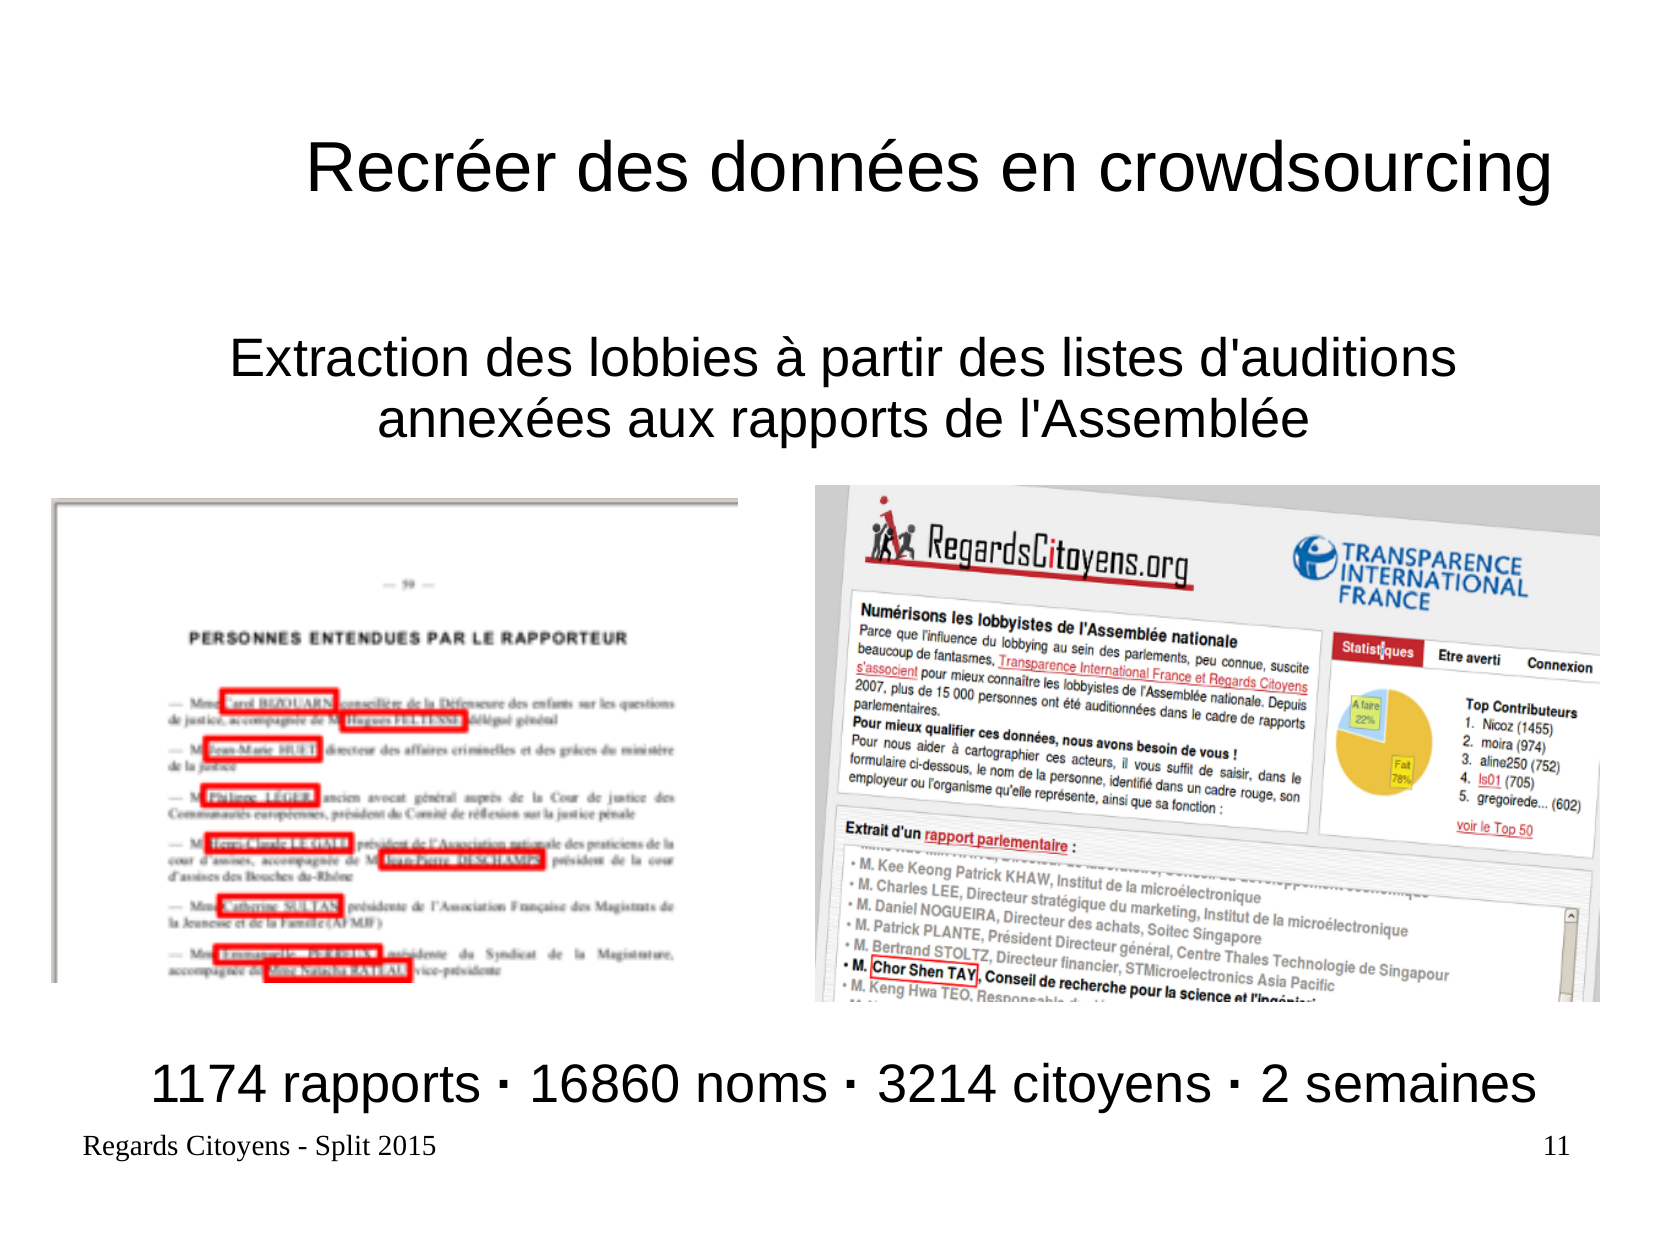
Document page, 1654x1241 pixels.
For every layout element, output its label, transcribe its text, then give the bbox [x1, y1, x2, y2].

text_box Extraction des lobbies à partir des listes d'auditions annexées aux rapports de l'Assemblée 1174 rapports · 16860 noms · 3214 citoyens · 2 semaines [0, 320, 1654, 1154]
picture [815, 485, 1600, 1002]
title Recréer des données en crowdsourcing [212, 70, 1648, 264]
picture [51, 498, 738, 983]
